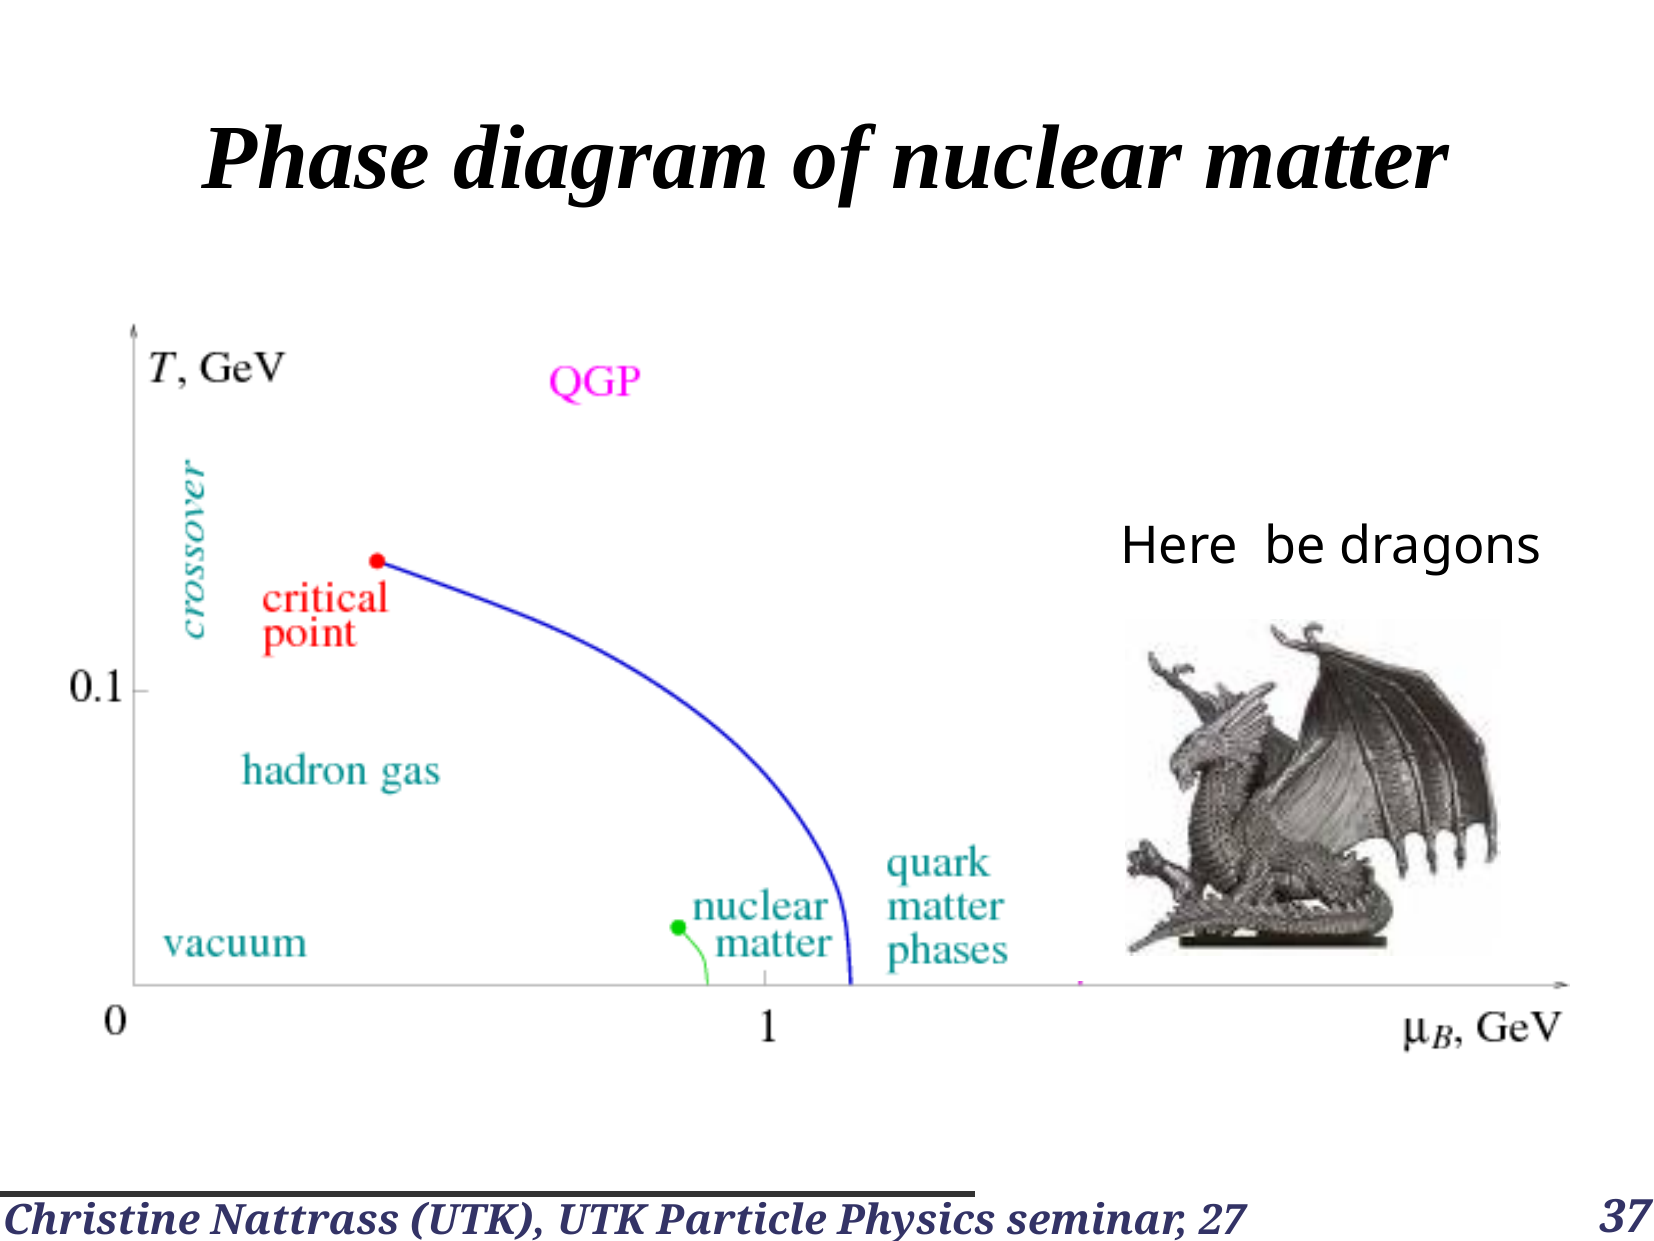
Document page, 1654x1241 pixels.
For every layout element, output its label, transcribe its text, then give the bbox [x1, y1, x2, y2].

title Phase diagram of nuclear matter [82, 49, 1571, 257]
text_box Here be dragons [1050, 501, 1613, 601]
picture [69, 323, 1570, 1056]
text_box [1050, 643, 1576, 981]
